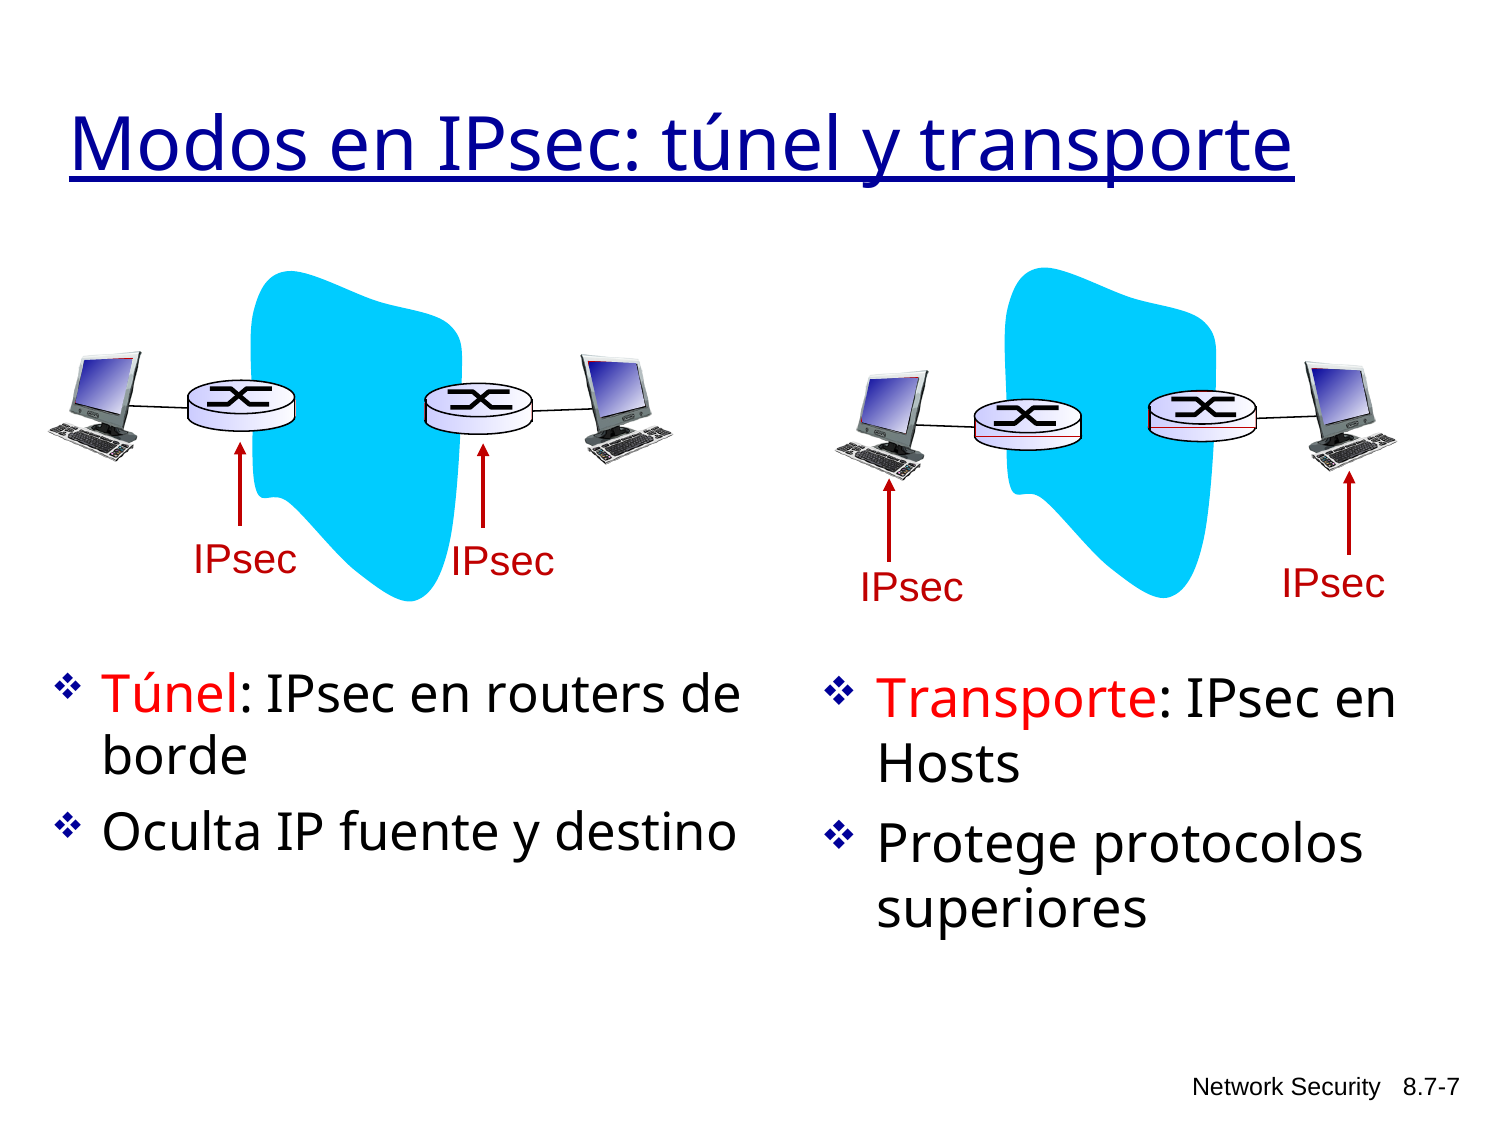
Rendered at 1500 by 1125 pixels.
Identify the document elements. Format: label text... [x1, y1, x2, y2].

text_box Network Security [762, 1062, 1397, 1114]
picture [577, 349, 696, 473]
text_box [1311, 368, 1370, 425]
text_box [587, 360, 646, 418]
picture [811, 365, 931, 489]
text_box Transporte: IPsec en Hosts Protege protocolos superiores [805, 655, 1478, 869]
text_box [188, 270, 532, 602]
picture [24, 346, 144, 470]
text_box [75, 357, 133, 415]
text_box IPsec [1266, 547, 1401, 614]
text_box IPsec [844, 551, 980, 618]
list Túnel: IPsec en routers de borde Oculta IP fuente y destino [36, 652, 759, 884]
text_box IPsec [435, 525, 570, 592]
picture [1301, 356, 1420, 480]
title Modos en IPsec: túnel y transporte [53, 46, 1449, 235]
text_box [974, 267, 1256, 599]
text_box [860, 377, 919, 434]
text_box IPsec [178, 523, 313, 590]
